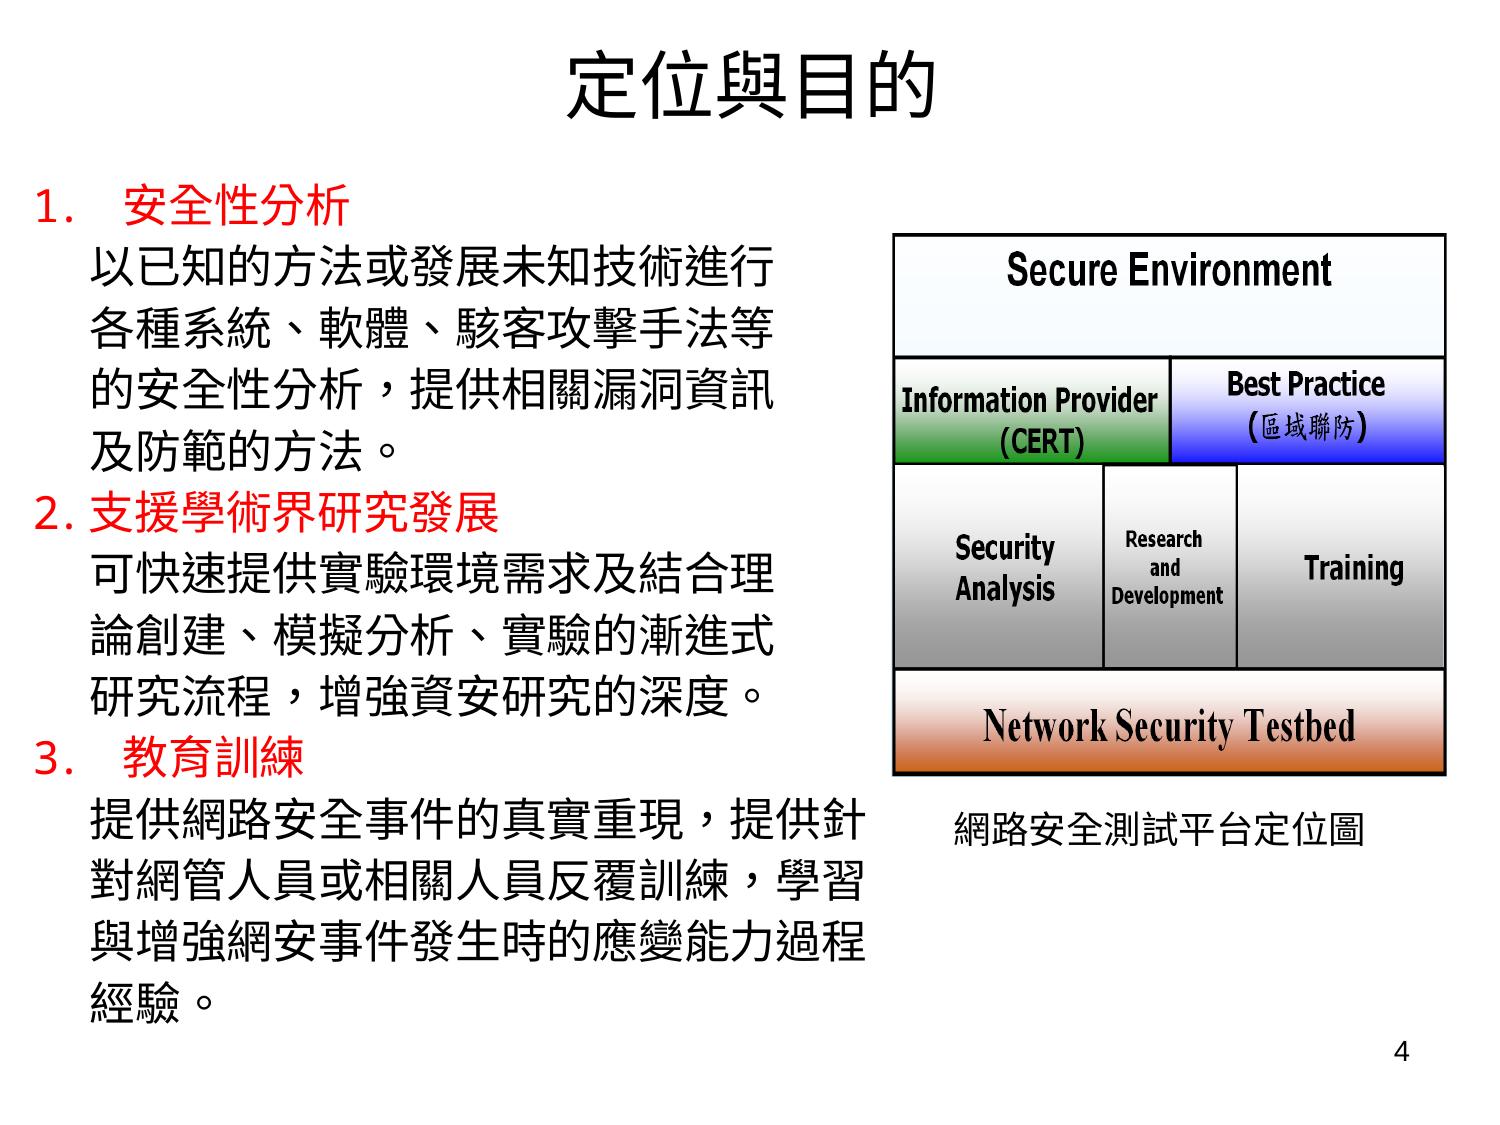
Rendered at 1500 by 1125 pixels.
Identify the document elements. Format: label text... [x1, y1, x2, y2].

text_box 網路安全測試平台定位圖 [938, 798, 1388, 859]
picture [892, 231, 1447, 777]
text_box 安全性分析 以已知的方法或發展未知技術進行 各種系統、軟體、駭客攻擊手法等 的安全性分析，提供相關漏洞資訊 及防範的方法。 支援學術界研究發展 可快速提供實驗環境需求及結合理 論創建、模擬分析、實驗的漸進式 研究流程，增強資安研究的深度。 教育訓練 提供網路安全事件的真實重現，提供針 對網管人員或相關人員反覆訓練，學習 與增強網安事件發生時的應變能力過程 經驗。 [17, 184, 892, 1036]
slide_number <編號> [1074, 1024, 1425, 1103]
title 定位與目的 [76, 19, 1427, 149]
